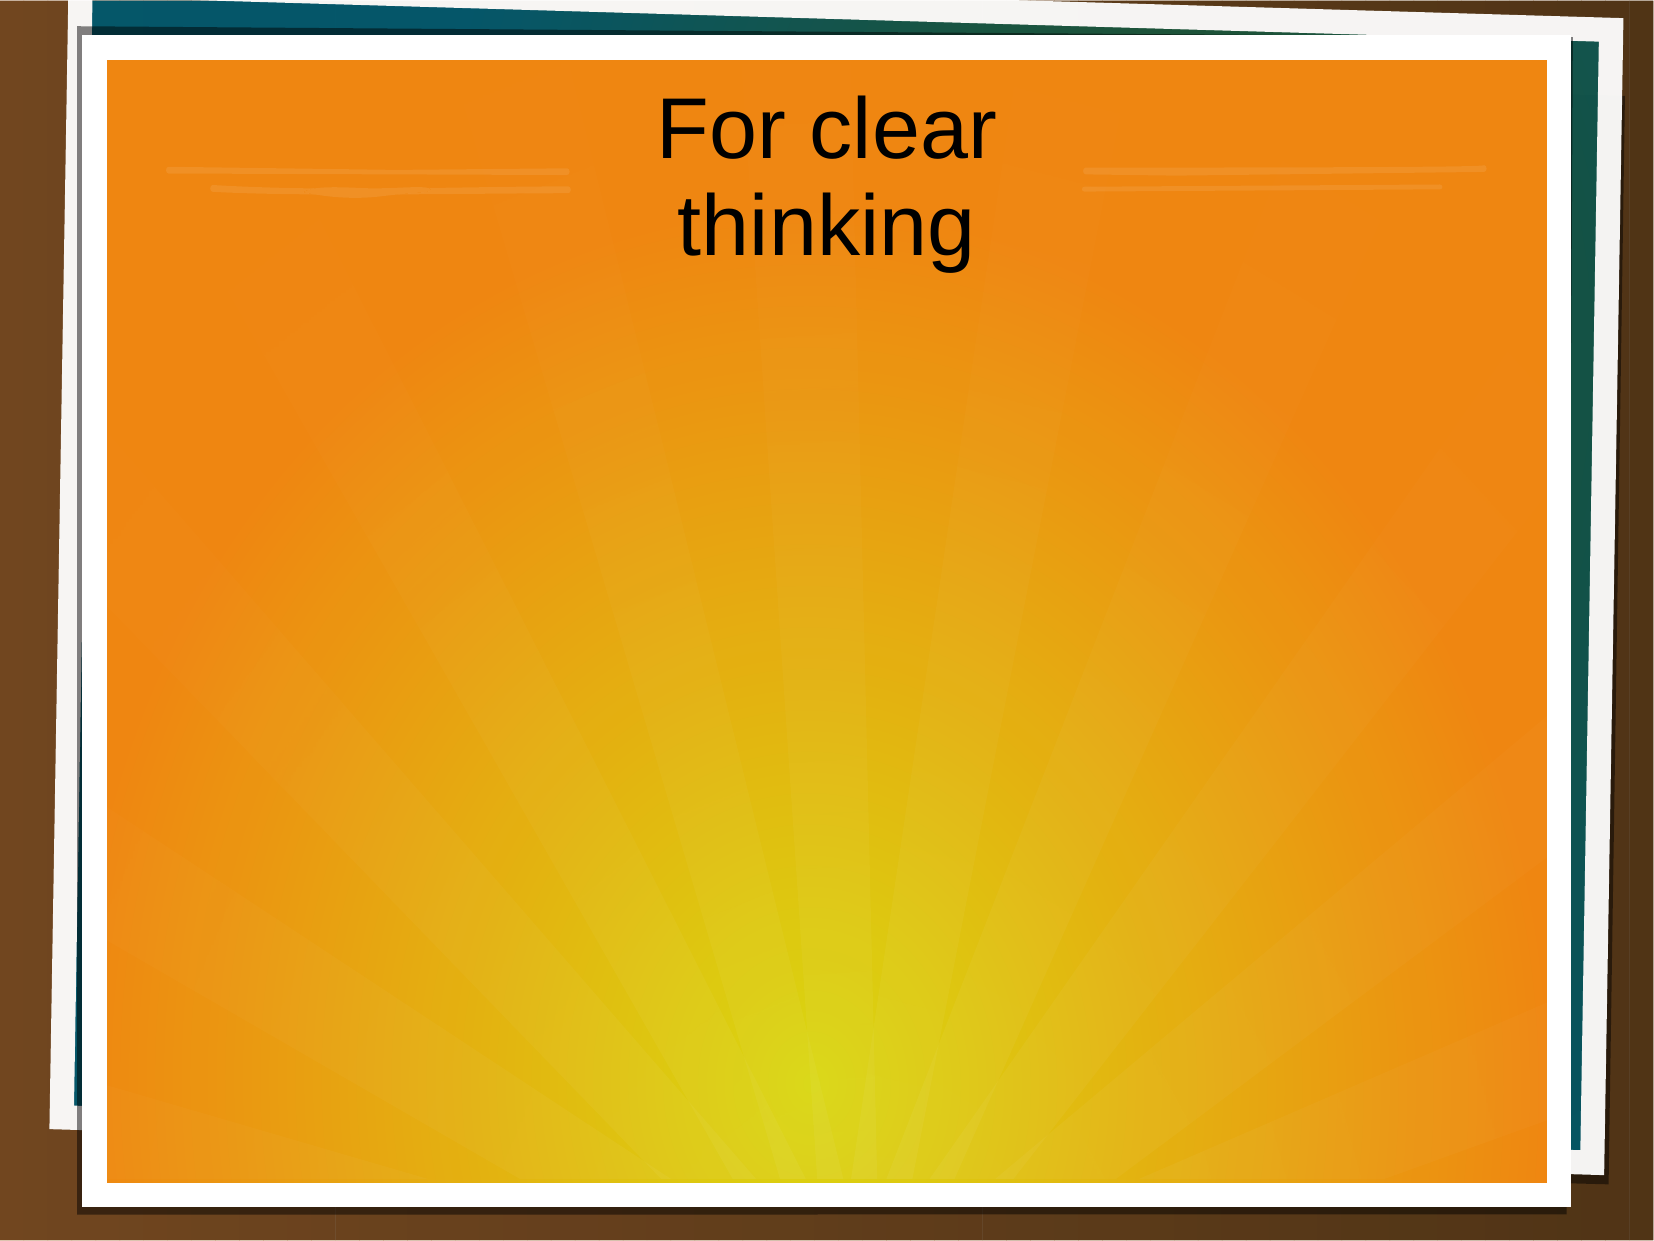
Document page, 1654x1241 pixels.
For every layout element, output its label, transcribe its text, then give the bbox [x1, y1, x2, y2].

picture [90, 275, 1591, 1216]
title For clear thinking [566, 78, 1087, 275]
